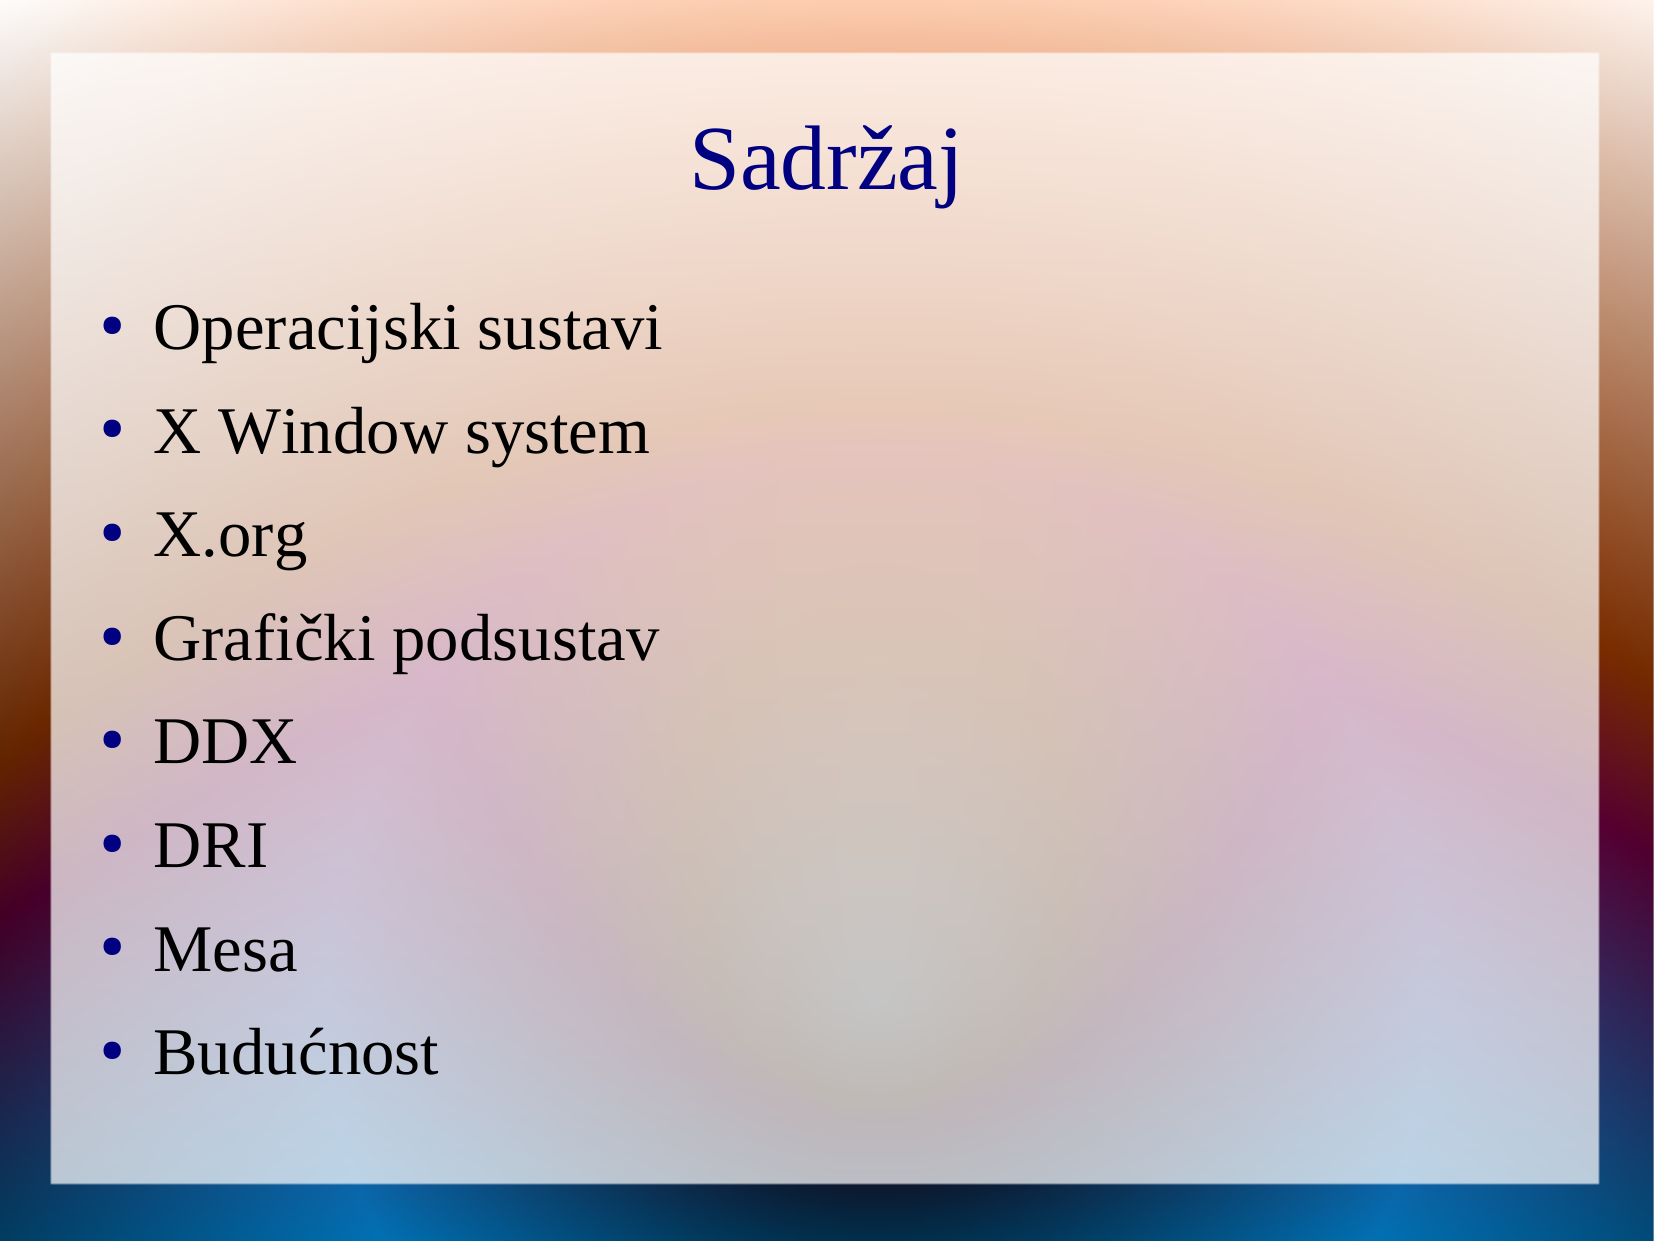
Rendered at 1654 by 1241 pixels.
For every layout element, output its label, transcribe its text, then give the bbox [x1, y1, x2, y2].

title Sadržaj [82, 62, 1571, 256]
picture [0, 0, 1654, 1241]
list Operacijski sustavi X Window system X.org Grafički podsustav DDX DRI Mesa Budućnost [82, 290, 1571, 1094]
